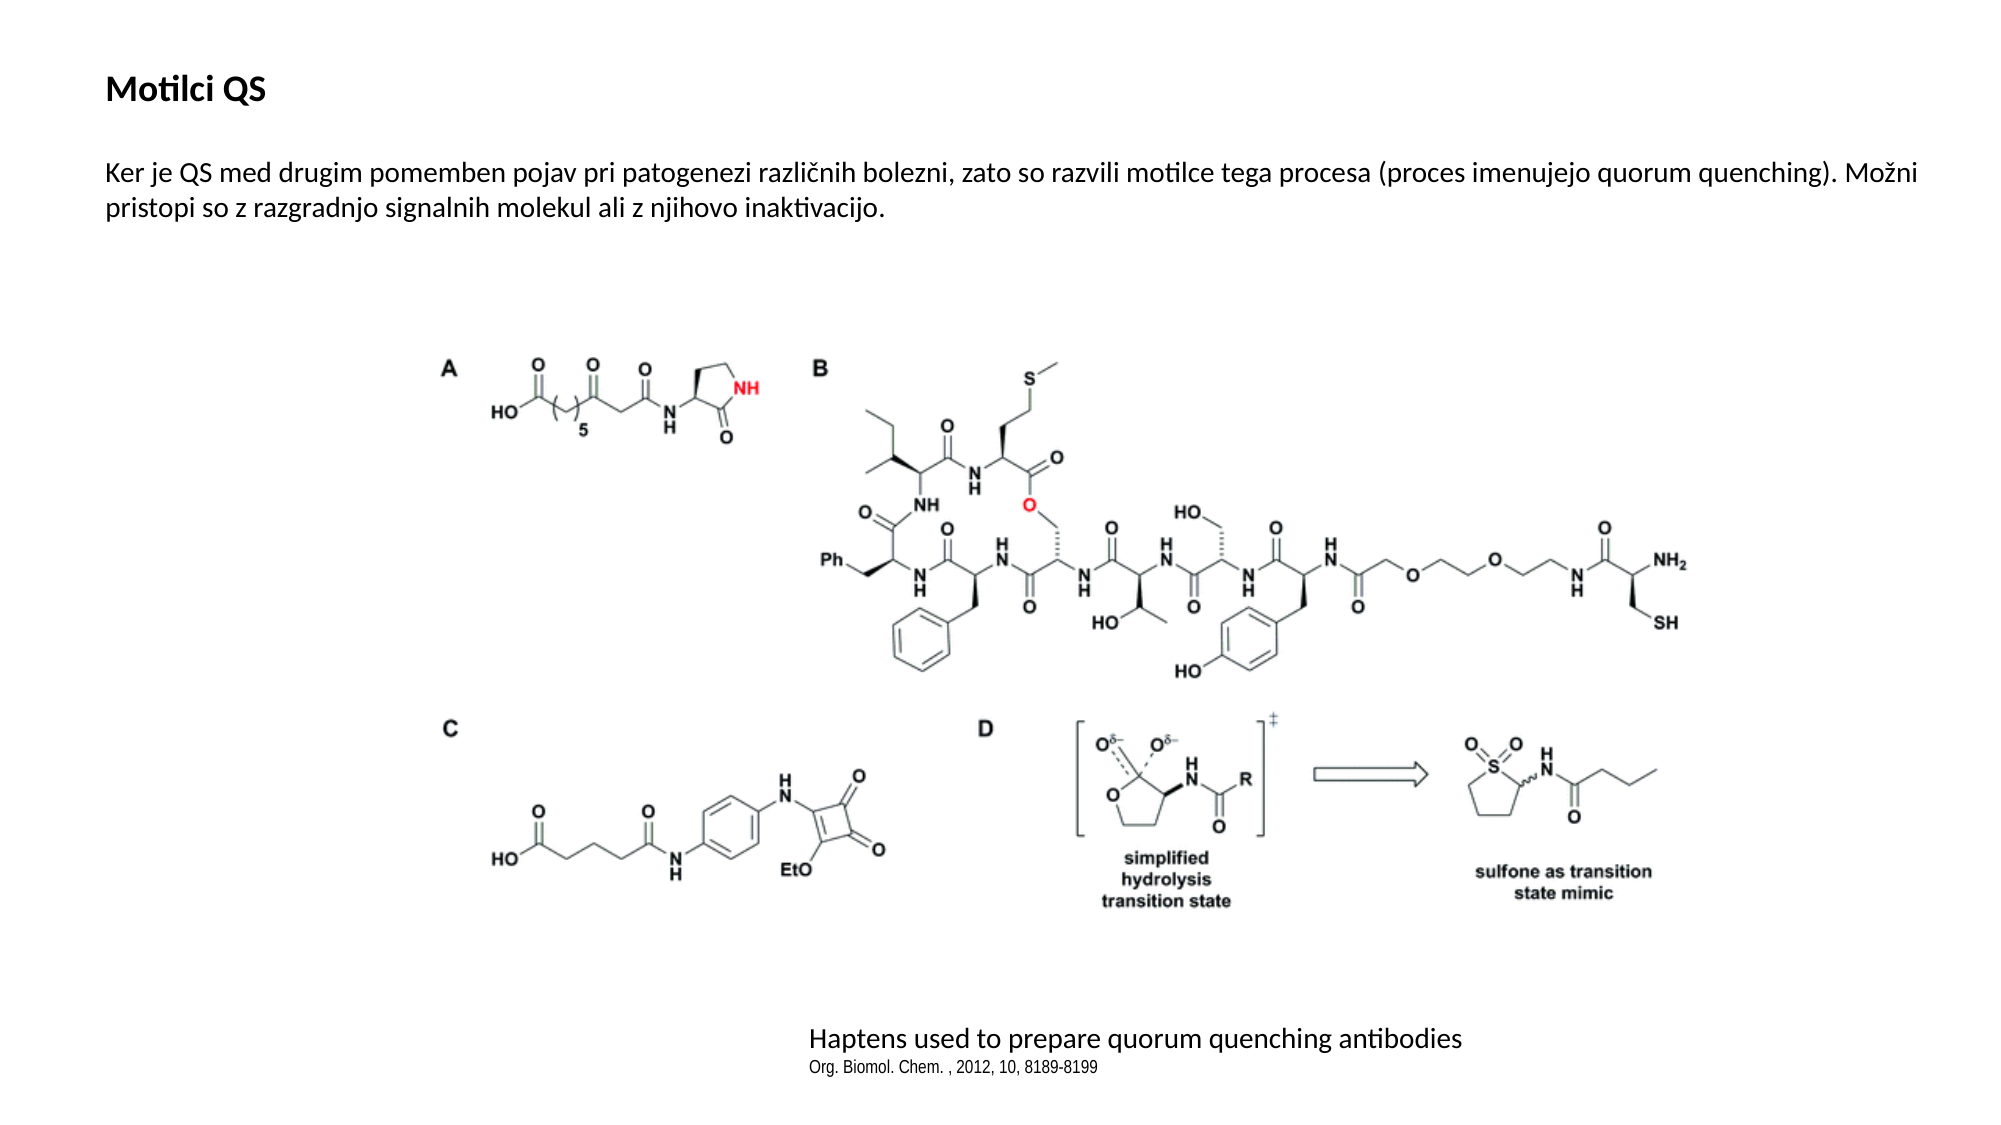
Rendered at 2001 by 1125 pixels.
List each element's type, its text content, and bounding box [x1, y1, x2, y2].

text_box Haptens used to prepare quorum quenching antibodies Org. Biomol. Chem. , 2012, 10, 8189-8199 [794, 1011, 1479, 1085]
text_box Motilci QS Ker je QS med drugim pomemben pojav pri patogenezi različnih bolezni, zato so razvili motilce tega procesa (proces imenujejo quorum quenching). Možni pristopi so z razgradnjo signalnih molekul ali z njihovo inaktivacijo. [90, 56, 1945, 337]
picture [439, 356, 1689, 910]
